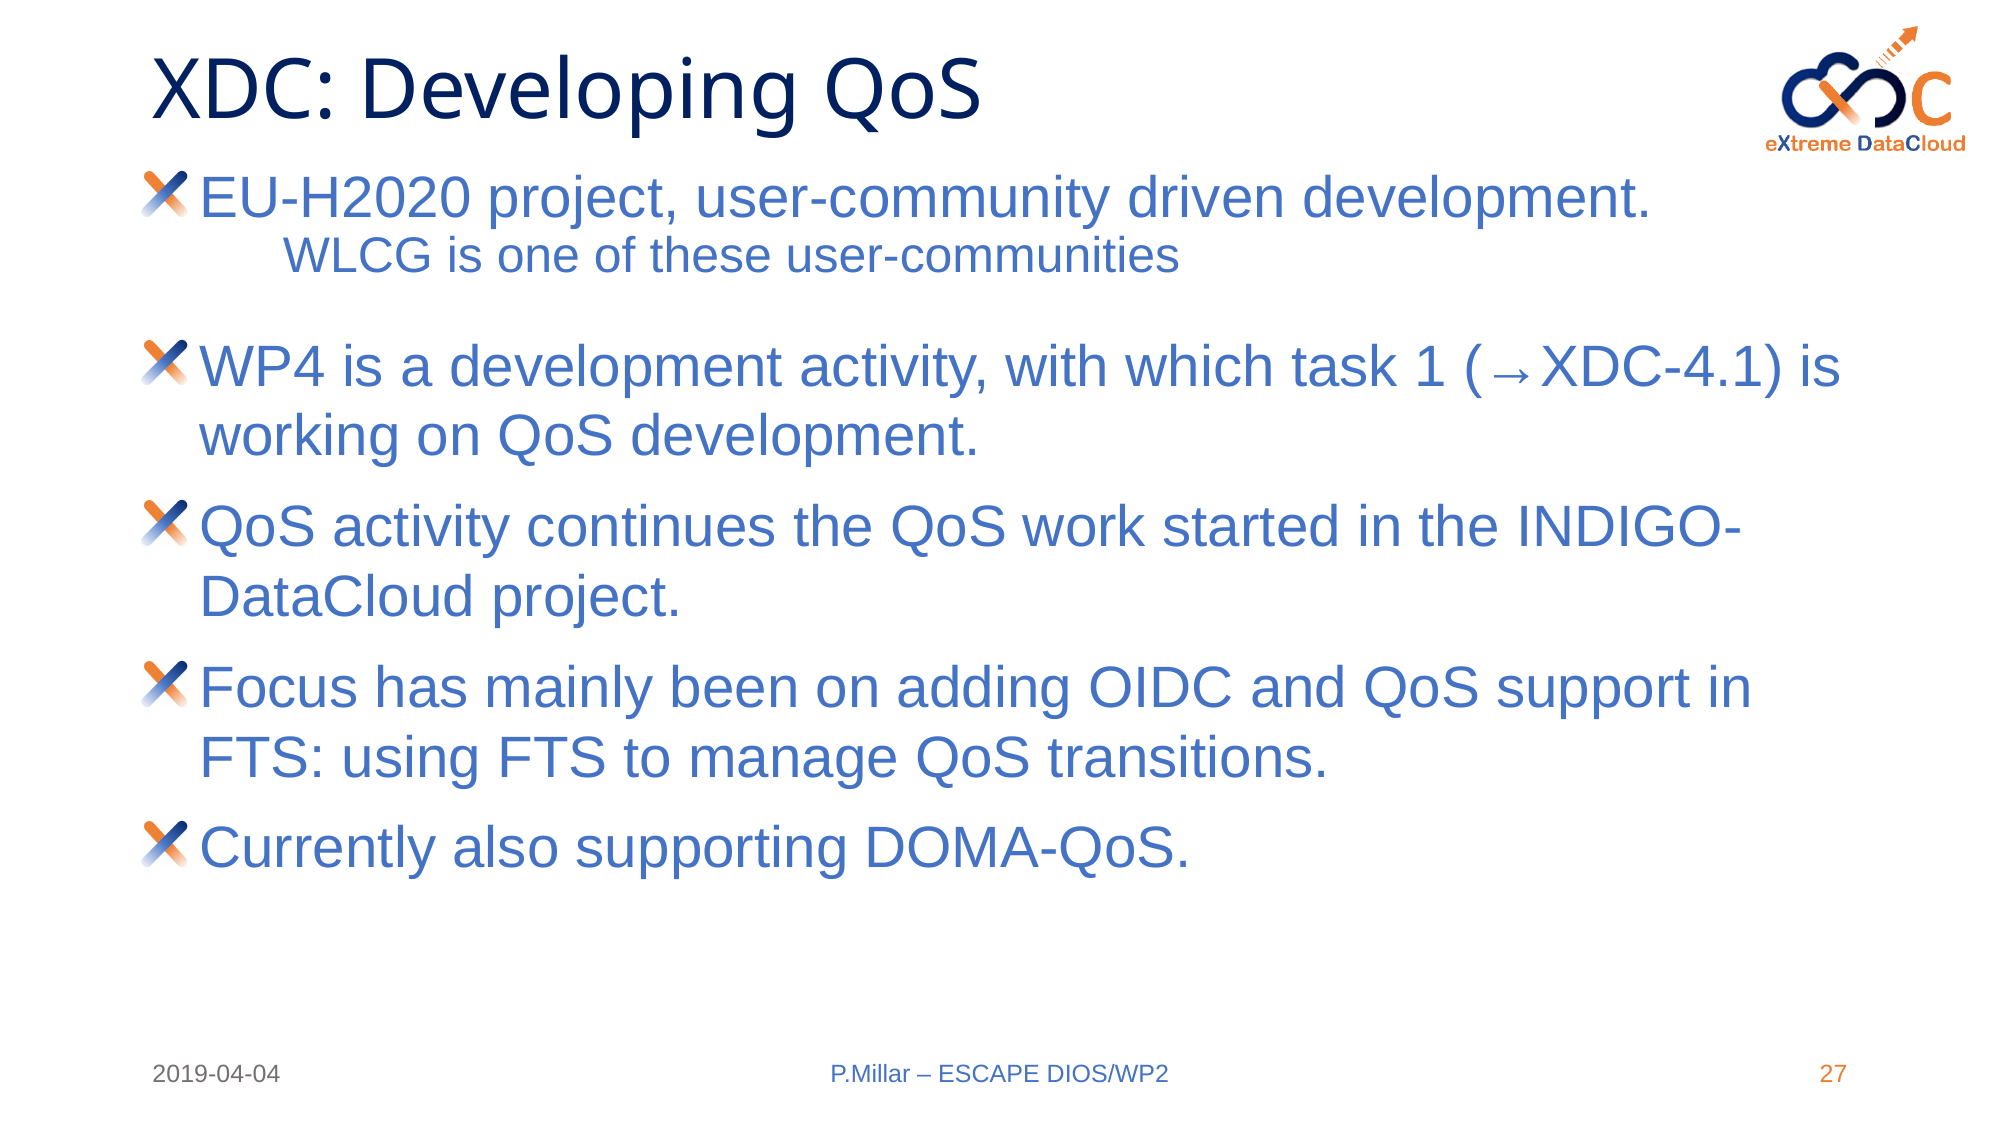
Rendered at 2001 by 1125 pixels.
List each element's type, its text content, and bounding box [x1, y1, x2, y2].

slide_number <number> [1412, 1042, 1863, 1103]
title XDC: Developing QoS [137, 18, 1777, 151]
slide_number 2019-04-04 [137, 1042, 588, 1103]
list EU-H2020 project, user-community driven development. WLCG is one of these user-communities WP4 is a development activity, with which task 1 (→XDC-4.1) is working on QoS development. QoS activity continues the QoS work started in the INDIGO-DataCloud project. Focus has mainly been on adding OIDC and QoS support in FTS: using FTS to manage QoS transitions. Currently also supporting DOMA-QoS. [126, 151, 1905, 1017]
footer P.Millar – ESCAPE DIOS/WP2 [662, 1042, 1338, 1103]
picture [1777, 18, 1985, 170]
